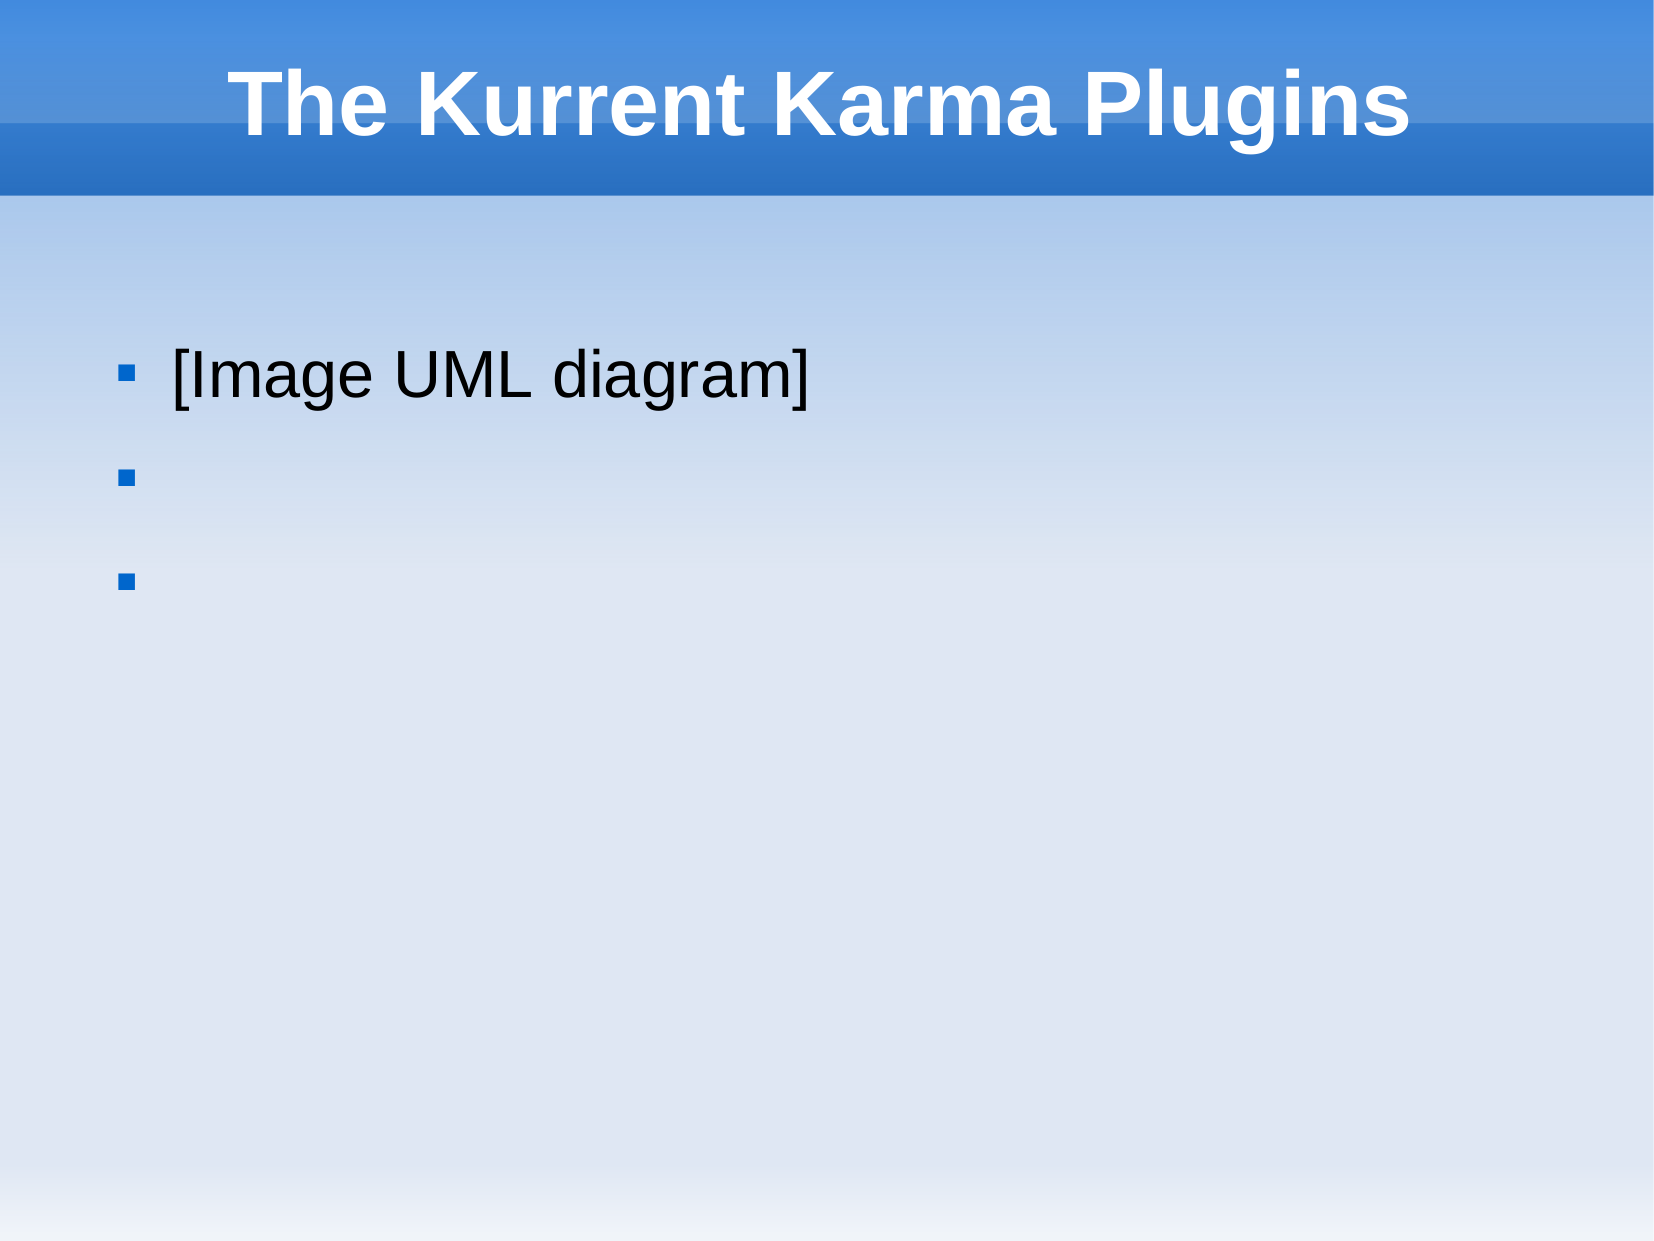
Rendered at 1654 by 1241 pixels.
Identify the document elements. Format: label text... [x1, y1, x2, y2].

title The Kurrent Karma Plugins [76, 0, 1565, 208]
picture [0, 0, 1654, 1241]
list [Image UML diagram] [82, 337, 1571, 1241]
